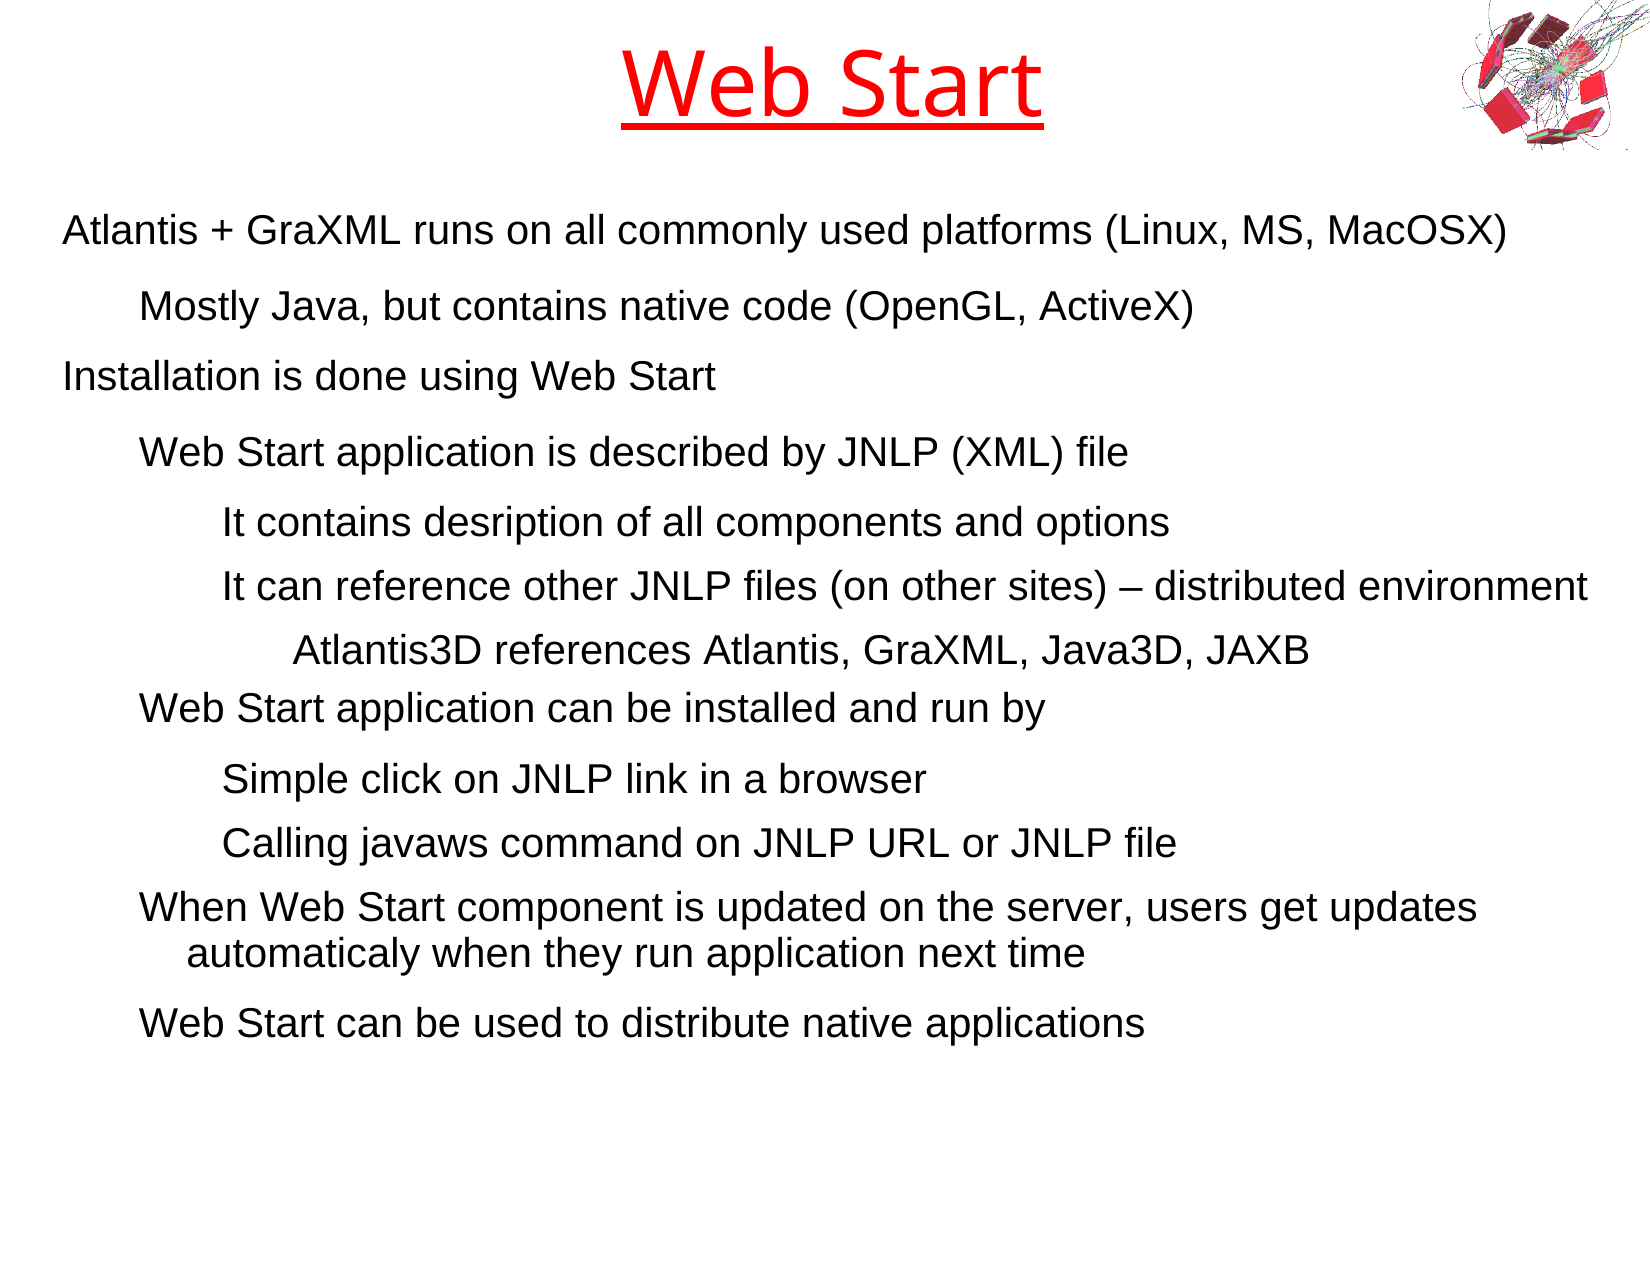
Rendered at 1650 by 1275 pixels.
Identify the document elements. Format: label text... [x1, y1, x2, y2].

list Atlantis + GraXML runs on all commonly used platforms (Linux, MS, MacOSX) Mostly Java, but contains native code (OpenGL, ActiveX) Installation is done using Web Start Web Start application is described by JNLP (XML) file It contains desription of all components and options It can reference other JNLP files (on other sites) – distributed environment Atlantis3D references Atlantis, GraXML, Java3D, JAXB Web Start application can be installed and run by Simple click on JNLP link in a browser Calling javaws command on JNLP URL or JNLP file When Web Start component is updated on the server, users get updates automaticaly when they run application next time Web Start can be used to distribute native applications [44, 206, 1612, 1172]
picture [1462, 0, 1650, 151]
title Web Start [90, 0, 1576, 188]
